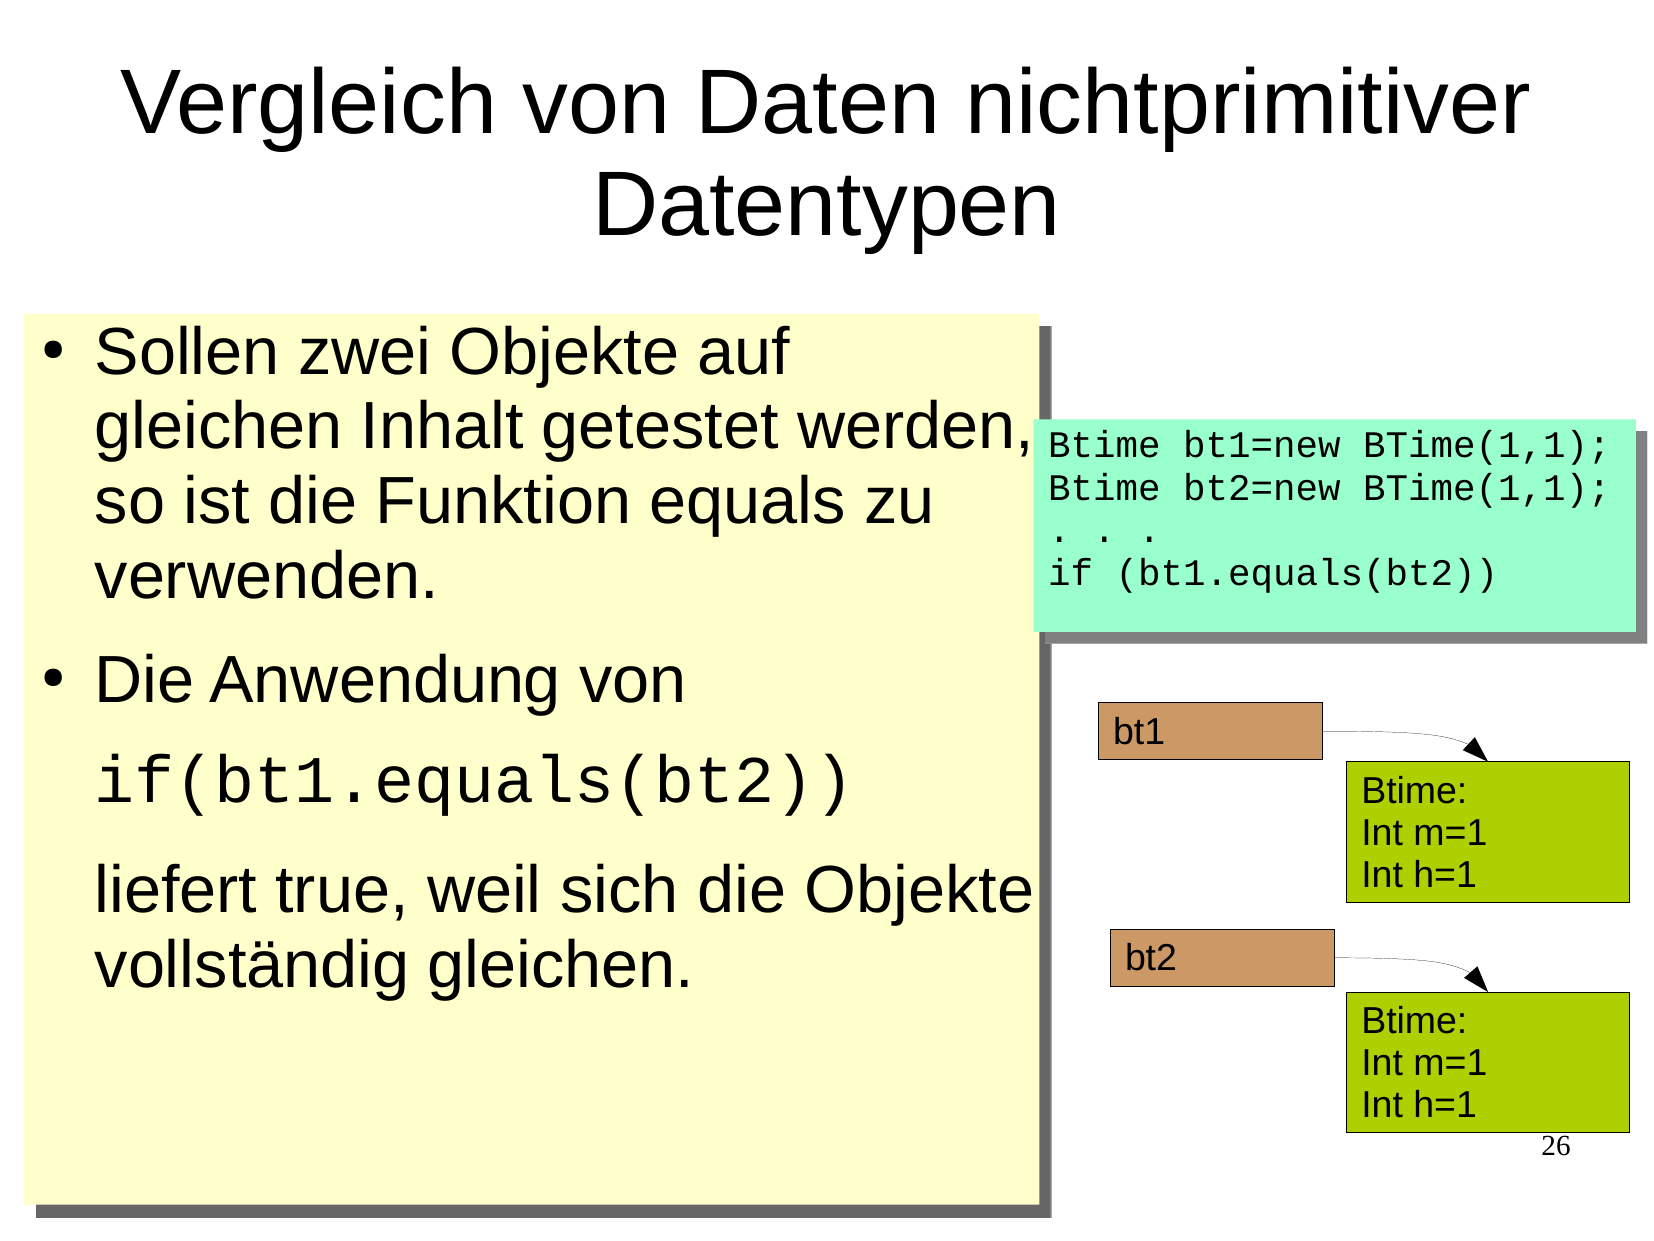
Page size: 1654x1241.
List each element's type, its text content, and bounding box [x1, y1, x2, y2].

text_box Btime bt1=new BTime(1,1); Btime bt2=new BTime(1,1); . . . if (bt1.equals(bt2)) [1033, 419, 1636, 632]
list Sollen zwei Objekte auf gleichen Inhalt getestet werden, so ist die Funktion equals zu verwenden. Die Anwendung von if(bt1.equals(bt2)) liefert true, weil sich die Objekte vollständig gleichen. [23, 313, 1040, 1205]
text_box bt2 [1110, 929, 1335, 987]
text_box bt1 [1098, 702, 1323, 760]
text_box Btime: Int m=1 Int h=1 [1346, 761, 1630, 903]
title Vergleich von Daten nichtprimitiver Datentypen [82, 49, 1571, 257]
text_box Btime: Int m=1 Int h=1 [1346, 992, 1630, 1133]
